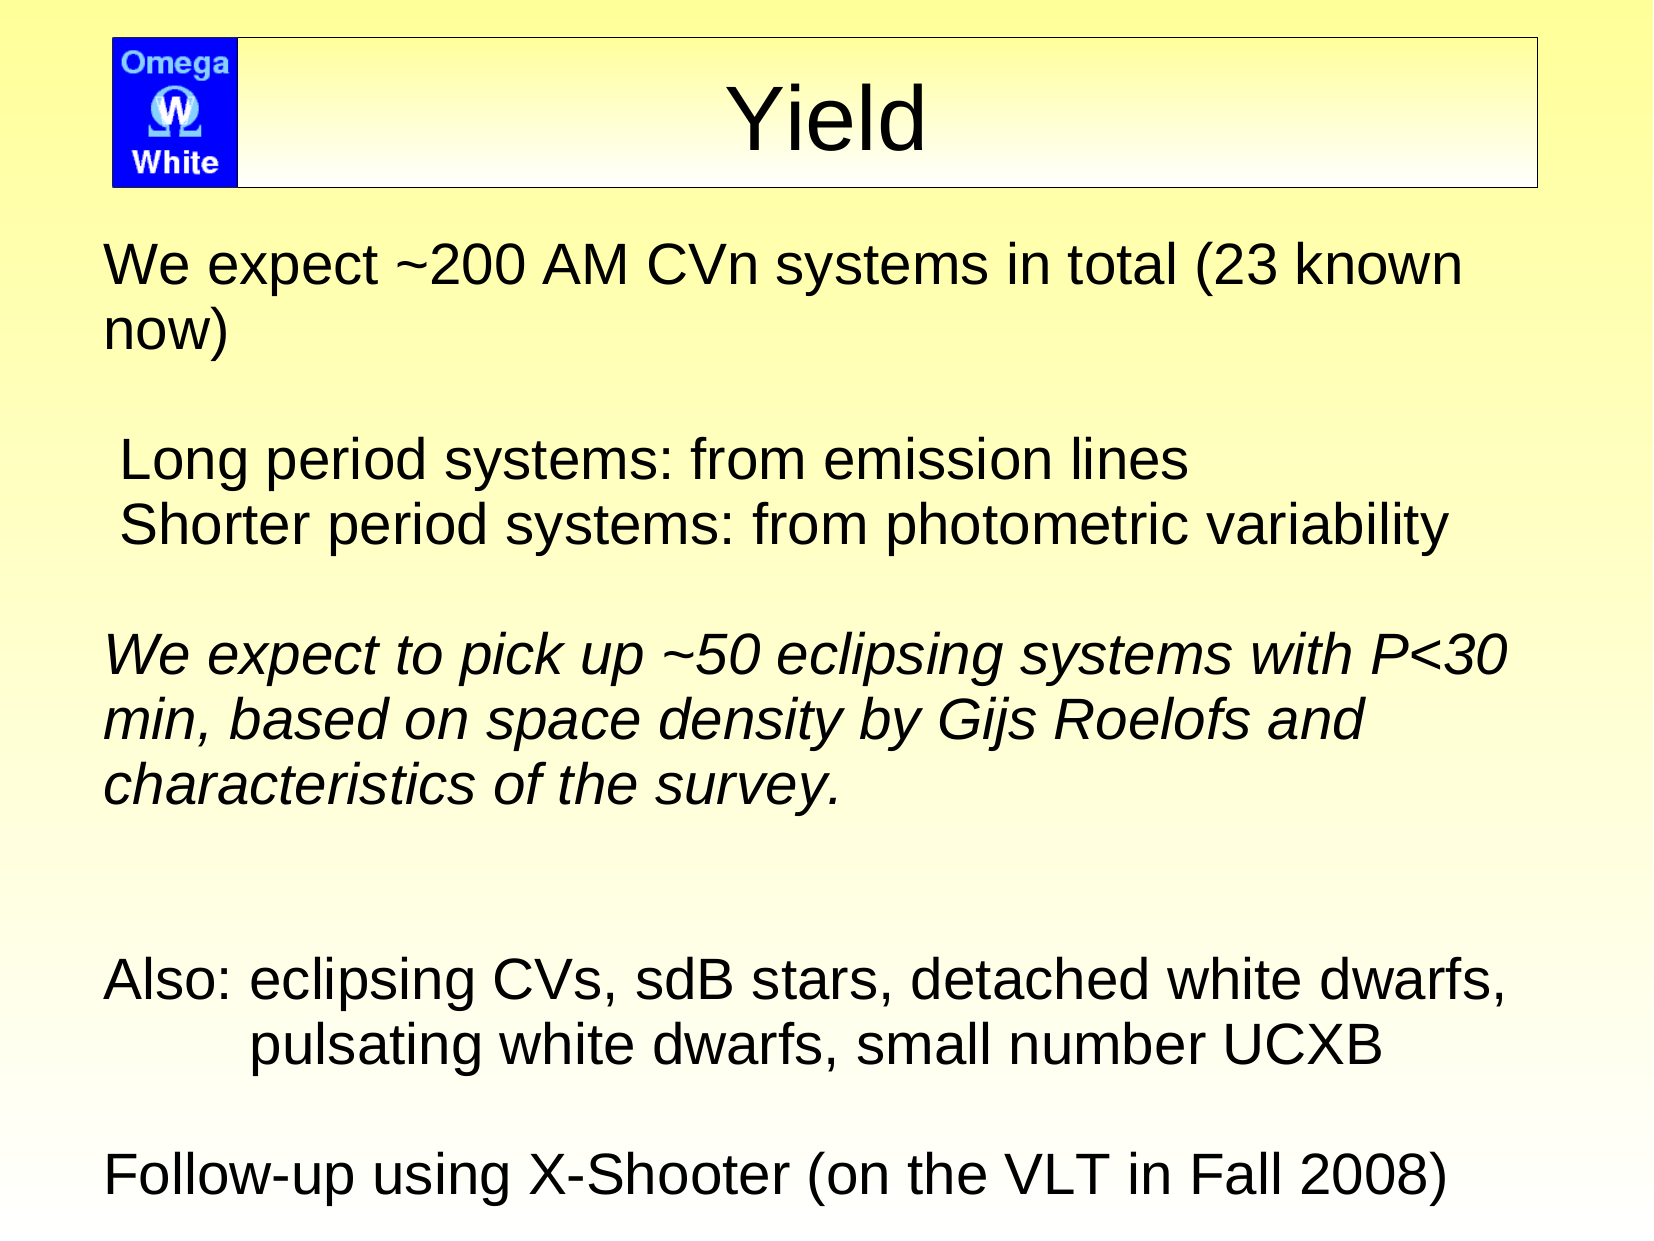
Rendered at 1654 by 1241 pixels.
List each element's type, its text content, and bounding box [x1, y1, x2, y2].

title Yield [82, 49, 1571, 188]
text_box [238, 37, 1538, 49]
text_box We expect ~200 AM CVn systems in total (23 known now) Long period systems: from emission lines Shorter period systems: from photometric variability We expect to pick up ~50 eclipsing systems with P<30 min, based on space density by Gijs Roelofs and characteristics of the survey. Also: eclipsing CVs, sdB stars, detached white dwarfs, pulsating white dwarfs, small number UCXB Follow-up using X-Shooter (on the VLT in Fall 2008) [88, 224, 1589, 1150]
picture [112, 37, 238, 49]
